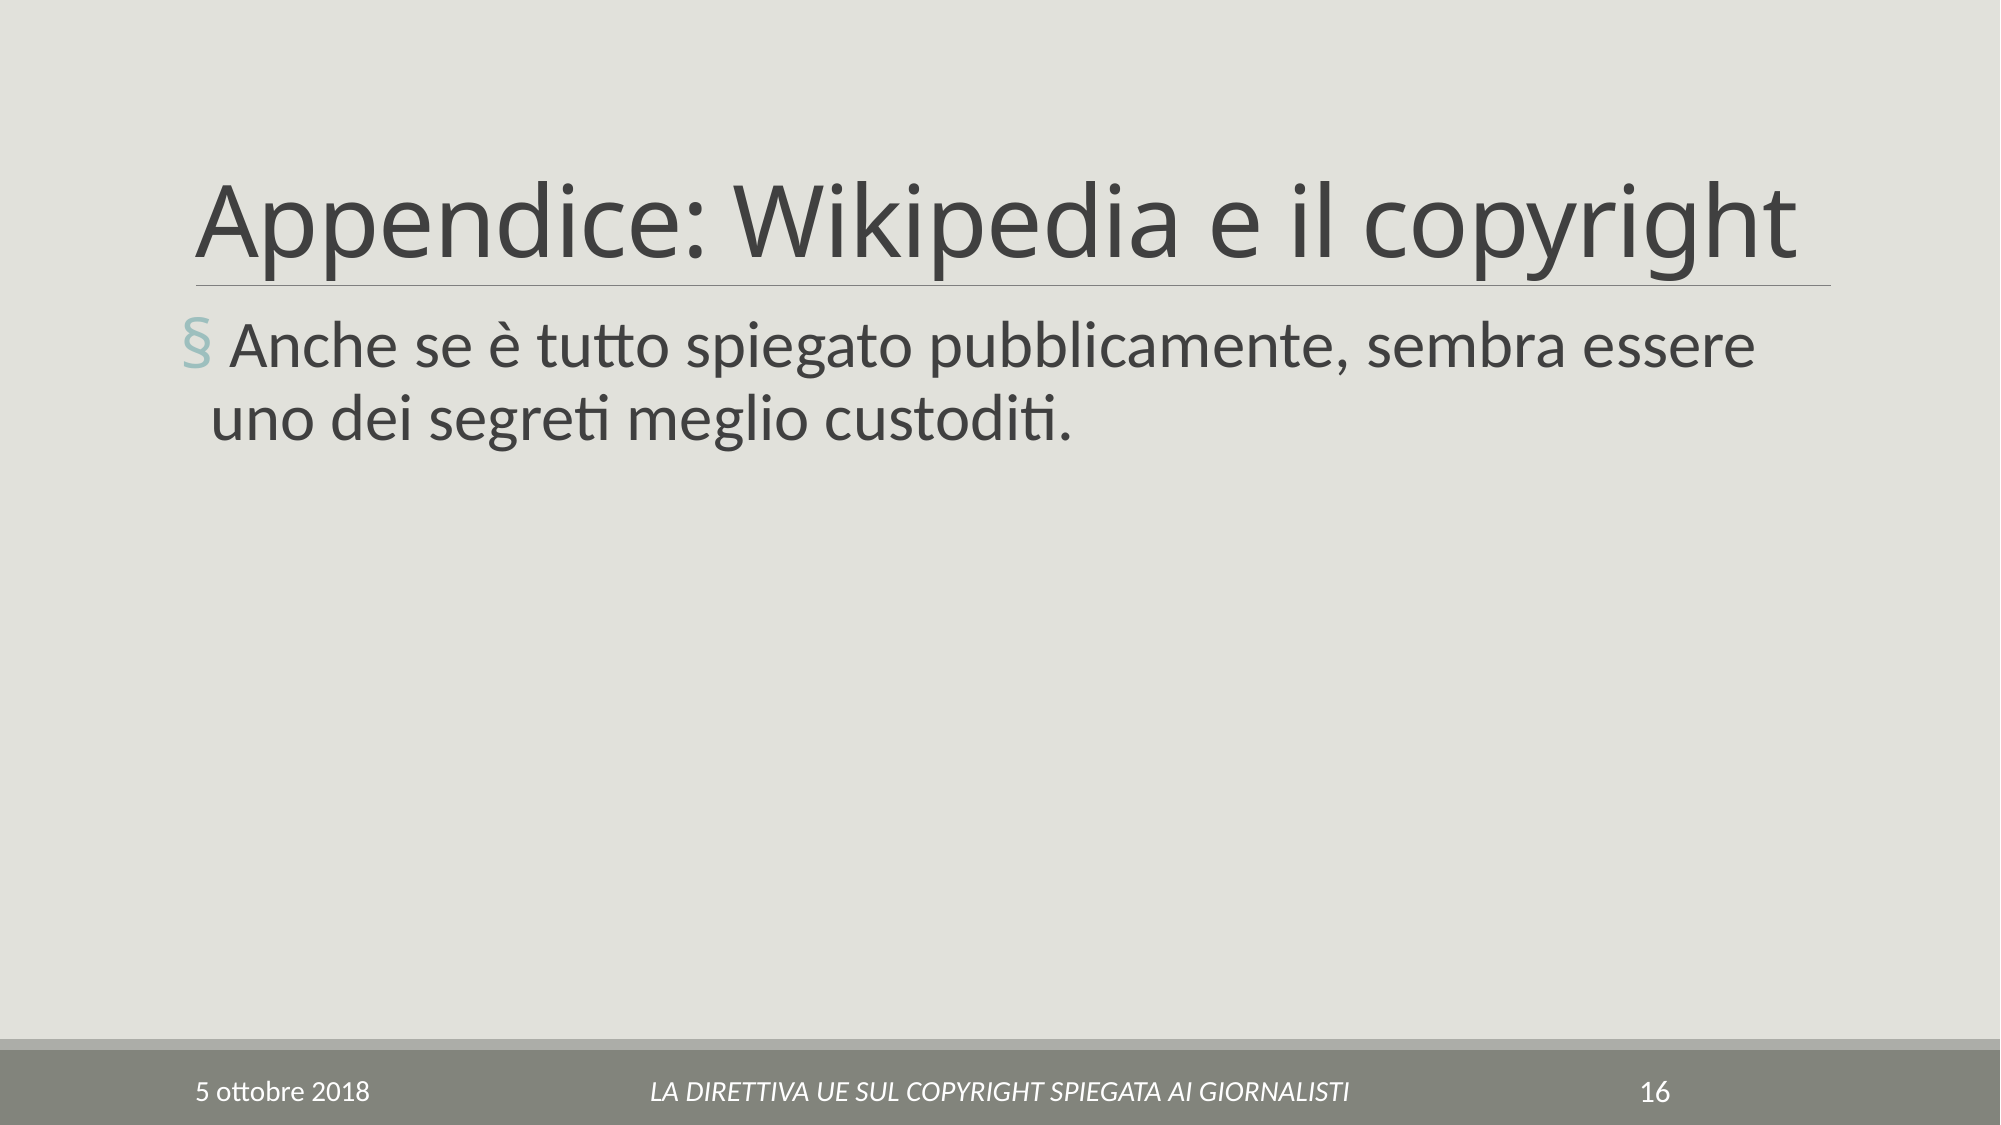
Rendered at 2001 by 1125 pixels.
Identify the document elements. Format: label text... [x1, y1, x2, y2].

text_box La direttiva Ue sul copyright spiegata ai giornalisti [604, 1059, 1396, 1120]
title Appendice: Wikipedia e il copyright [180, 47, 1831, 286]
text_box 16 [1624, 1059, 1840, 1120]
text_box 5 ottobre 2018 [180, 1059, 586, 1120]
list Anche se è tutto spiegato pubblicamente, sembra essere uno dei segreti meglio custoditi. [180, 302, 1831, 963]
